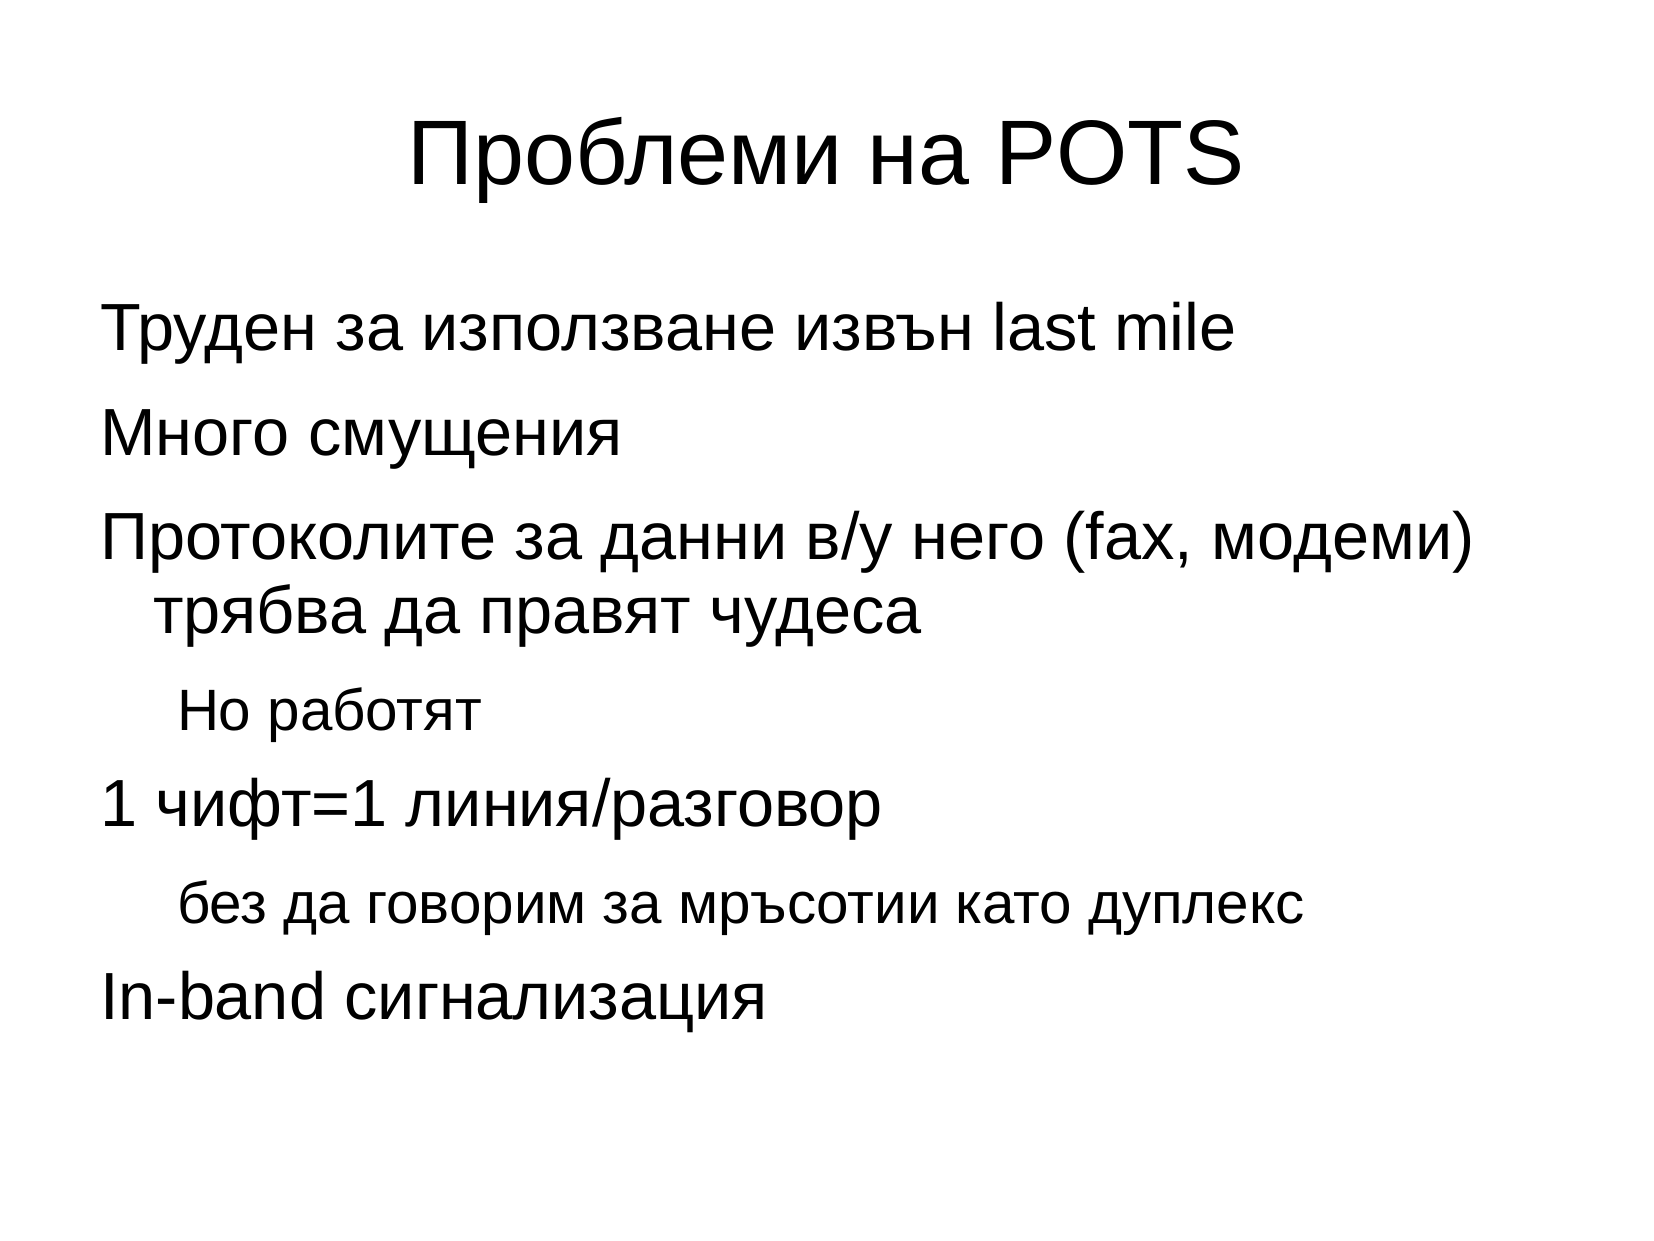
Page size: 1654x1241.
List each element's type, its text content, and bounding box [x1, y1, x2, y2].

title Проблеми на POTS [82, 56, 1571, 250]
list Труден за използване извън last mile Много смущения Протоколите за данни в/у него (fax, модеми) трябва да правят чудеса Но работят 1 чифт=1 линия/разговор без да говорим за мръсотии като дуплекс In-band сигнализация [82, 290, 1571, 1225]
